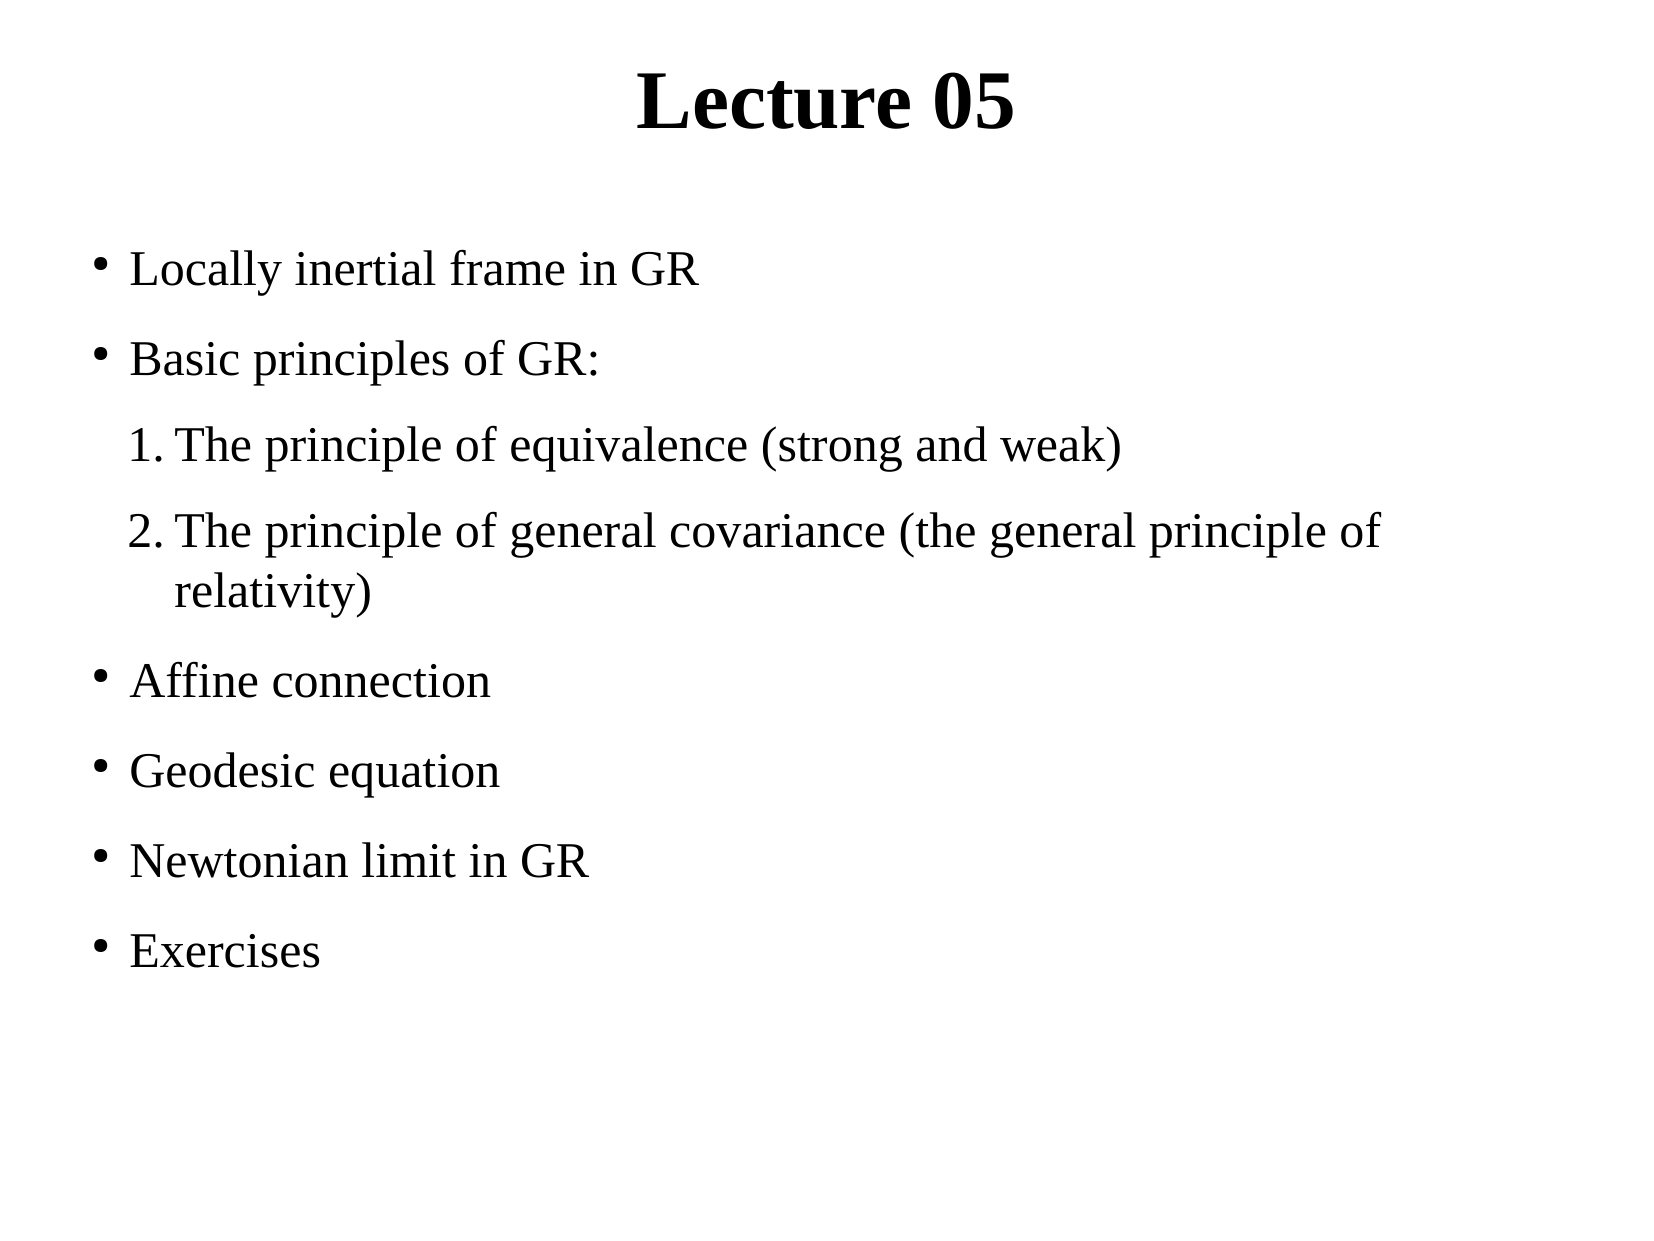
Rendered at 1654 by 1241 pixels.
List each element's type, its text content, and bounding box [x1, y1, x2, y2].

list Locally inertial frame in GR Basic principles of GR: The principle of equivalence (strong and weak) The principle of general covariance (the general principle of relativity) Affine connection Geodesic equation Newtonian limit in GR Exercises [76, 197, 1558, 1141]
title Lecture 05 [82, 23, 1571, 167]
